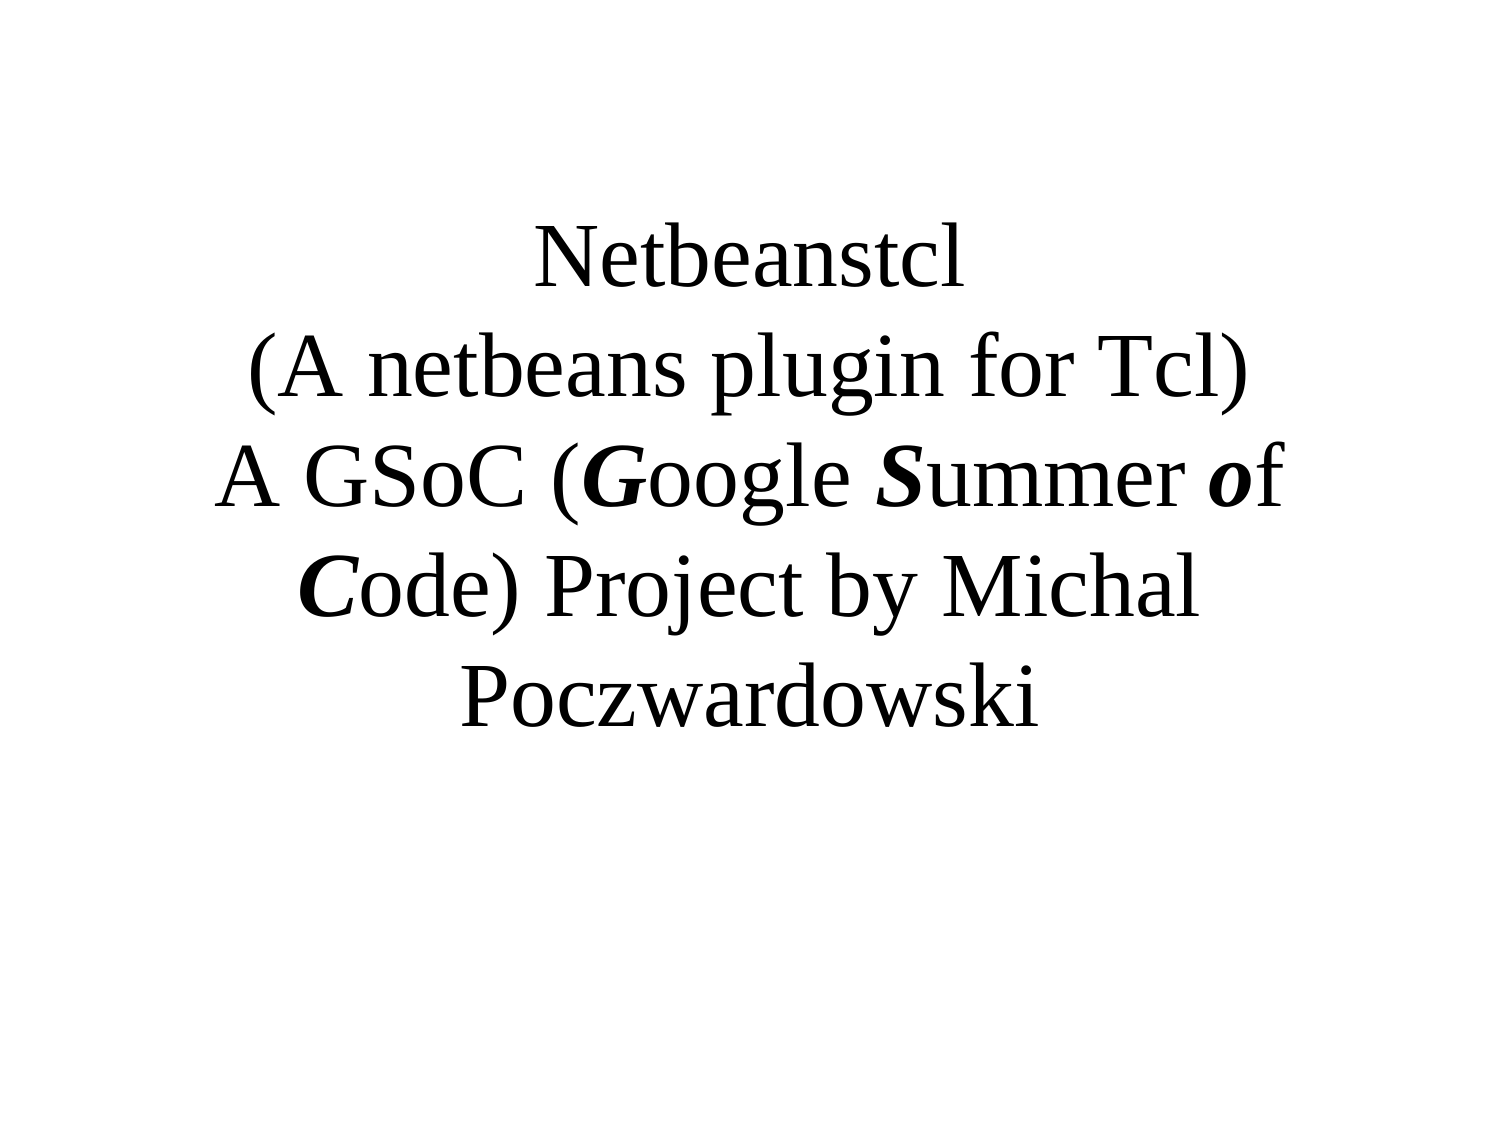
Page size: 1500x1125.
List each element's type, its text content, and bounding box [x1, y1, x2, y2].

text_box Netbeanstcl (A netbeans plugin for Tcl) A GSoC (Google Summer of Code) Project by Michal Poczwardowski [112, 349, 1388, 591]
